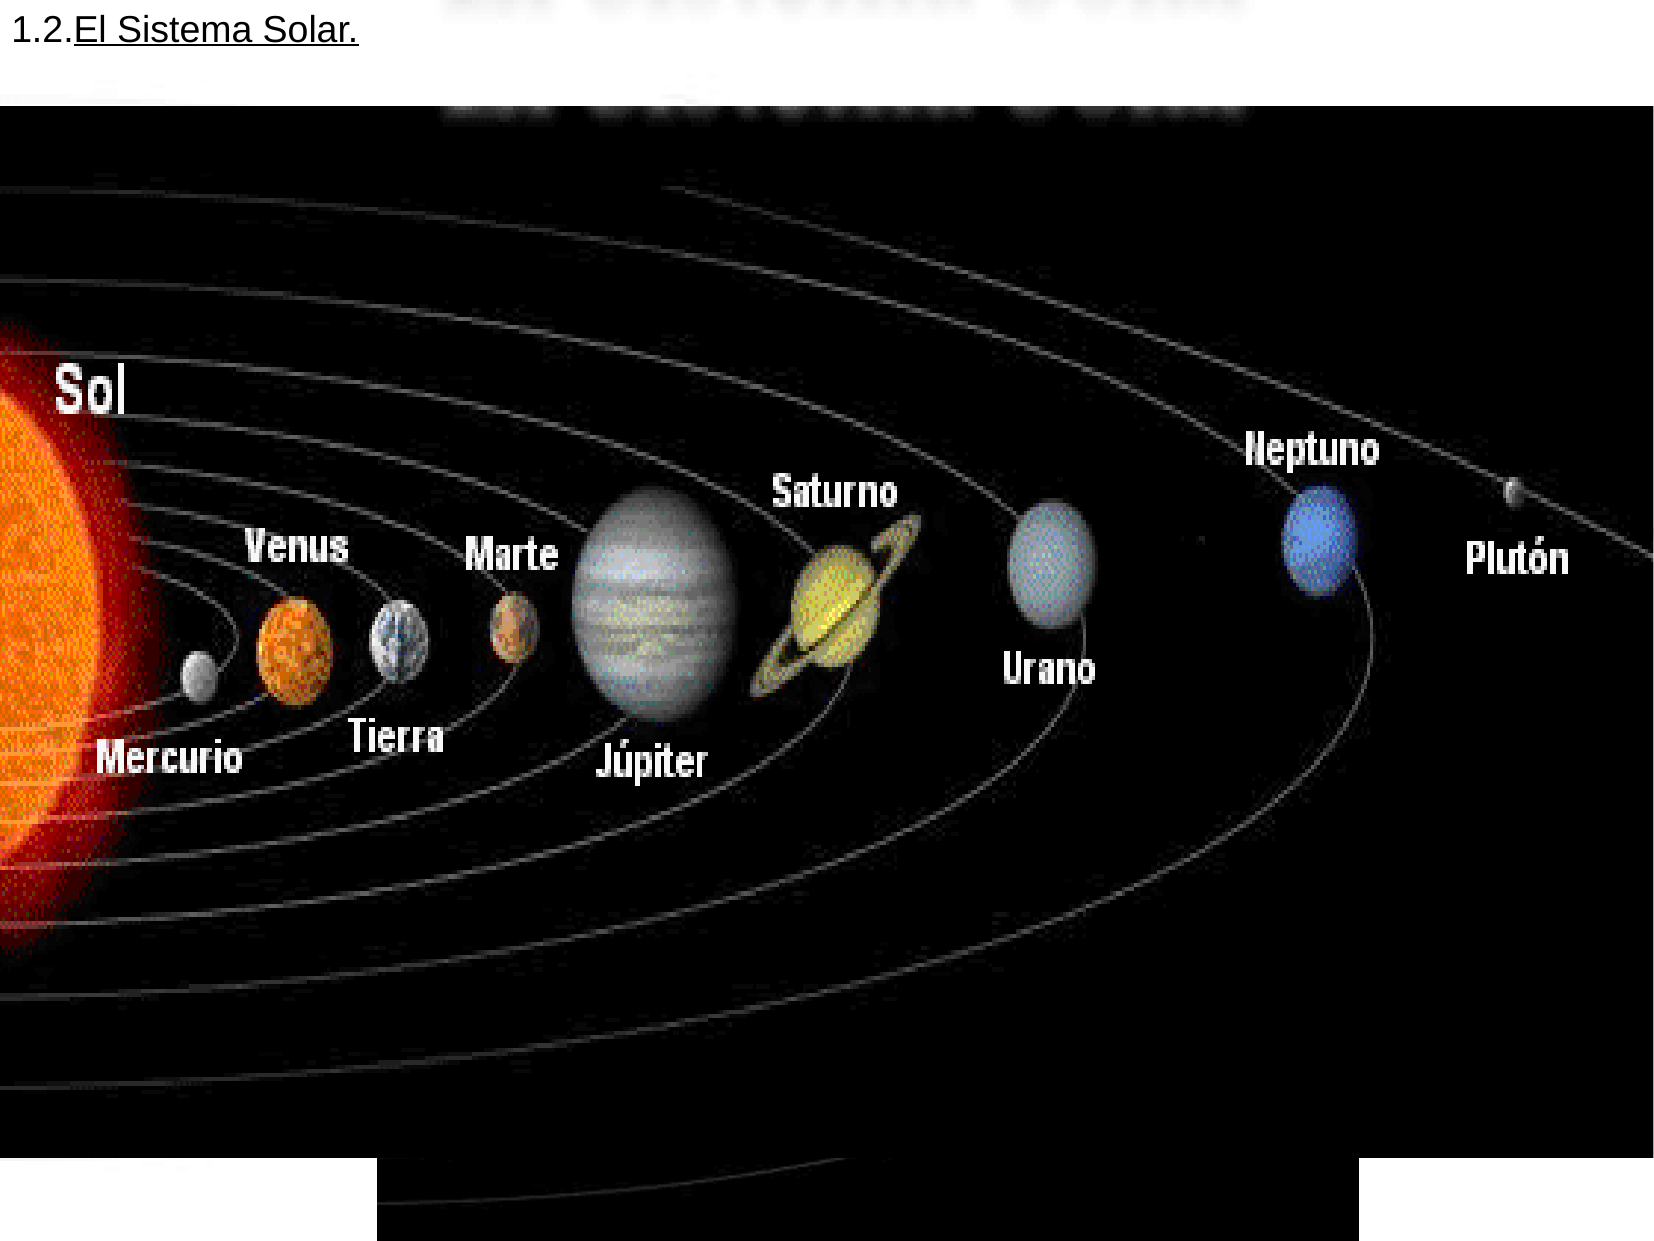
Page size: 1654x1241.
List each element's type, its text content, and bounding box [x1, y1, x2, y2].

picture [0, 0, 1654, 1241]
text_box 1.2.El Sistema Solar. [0, 0, 374, 58]
